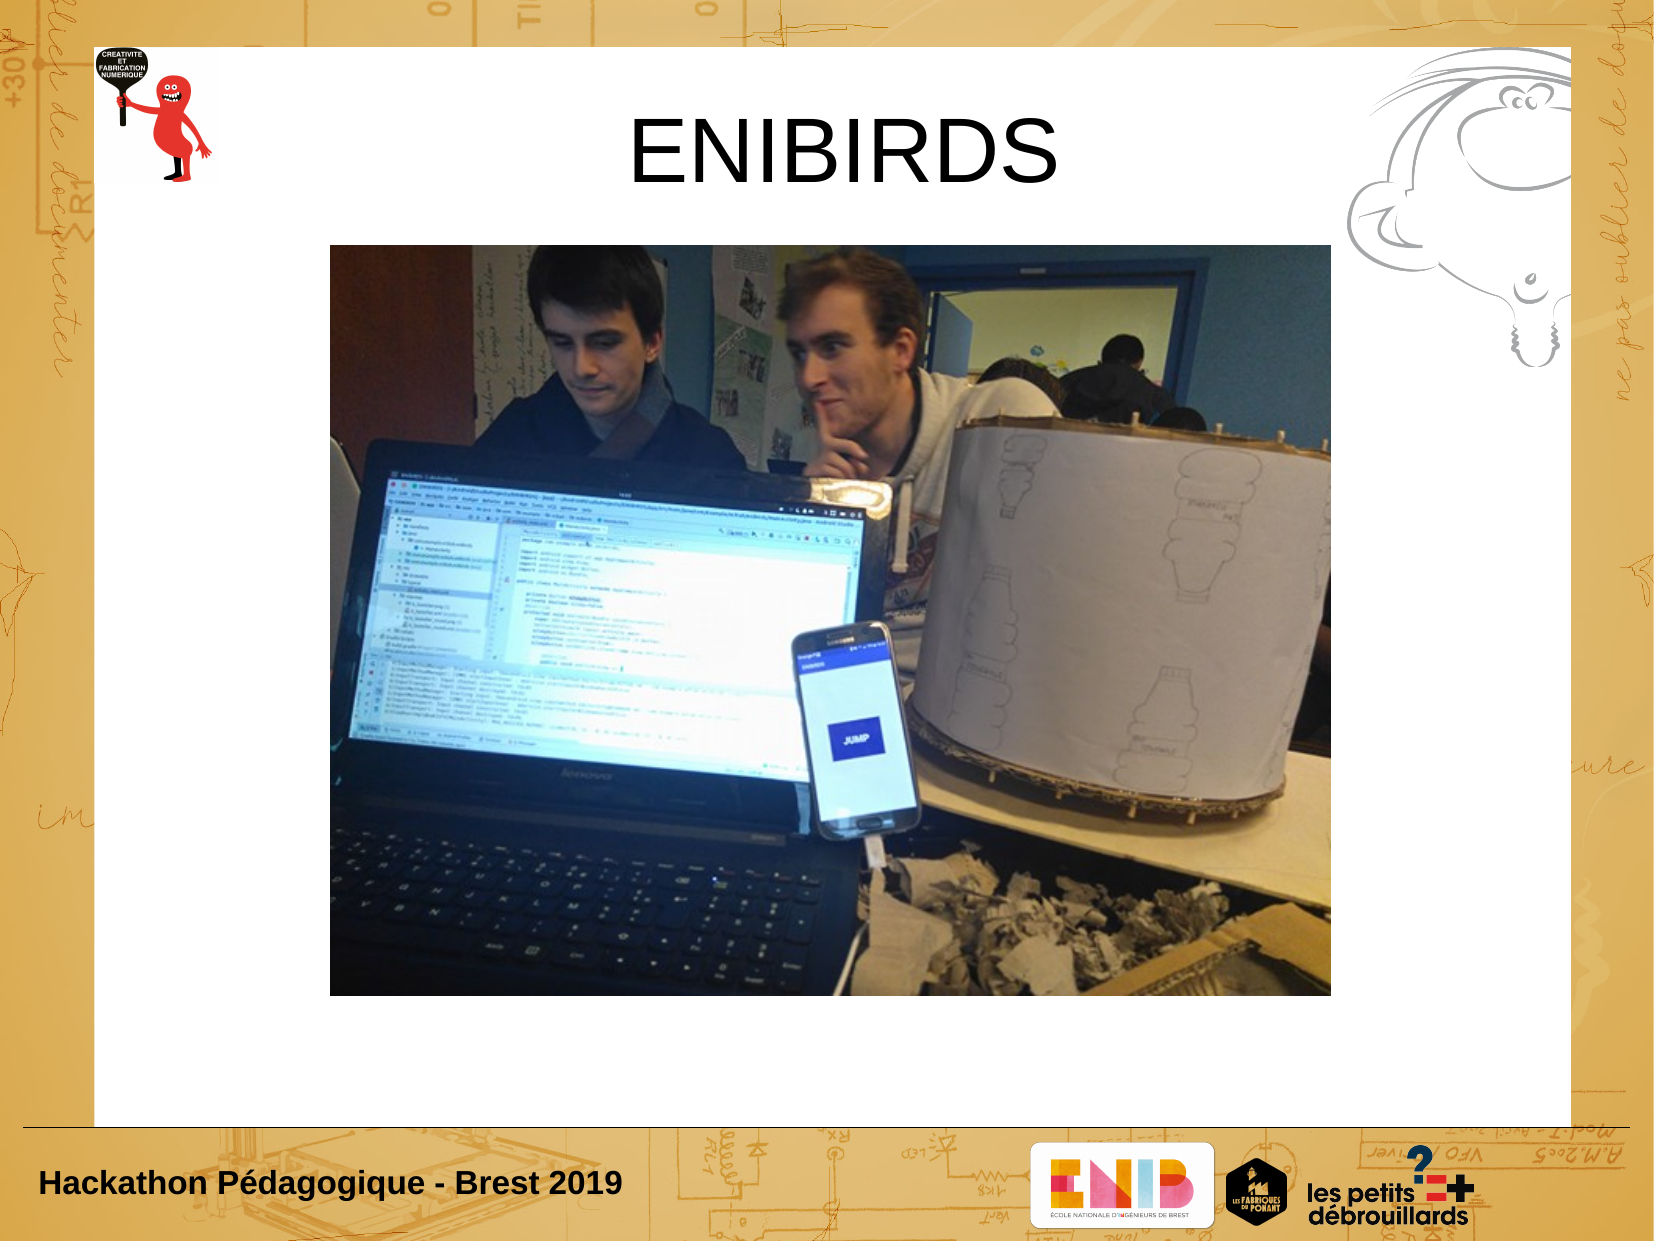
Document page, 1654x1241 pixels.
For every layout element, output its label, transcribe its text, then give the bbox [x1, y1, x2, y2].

text_box Hackathon Pédagogique - Brest 2019 [23, 1157, 945, 1211]
text_box [94, 183, 1571, 1127]
picture [0, 0, 1654, 1241]
title ENIBIRDS [177, 47, 1347, 255]
